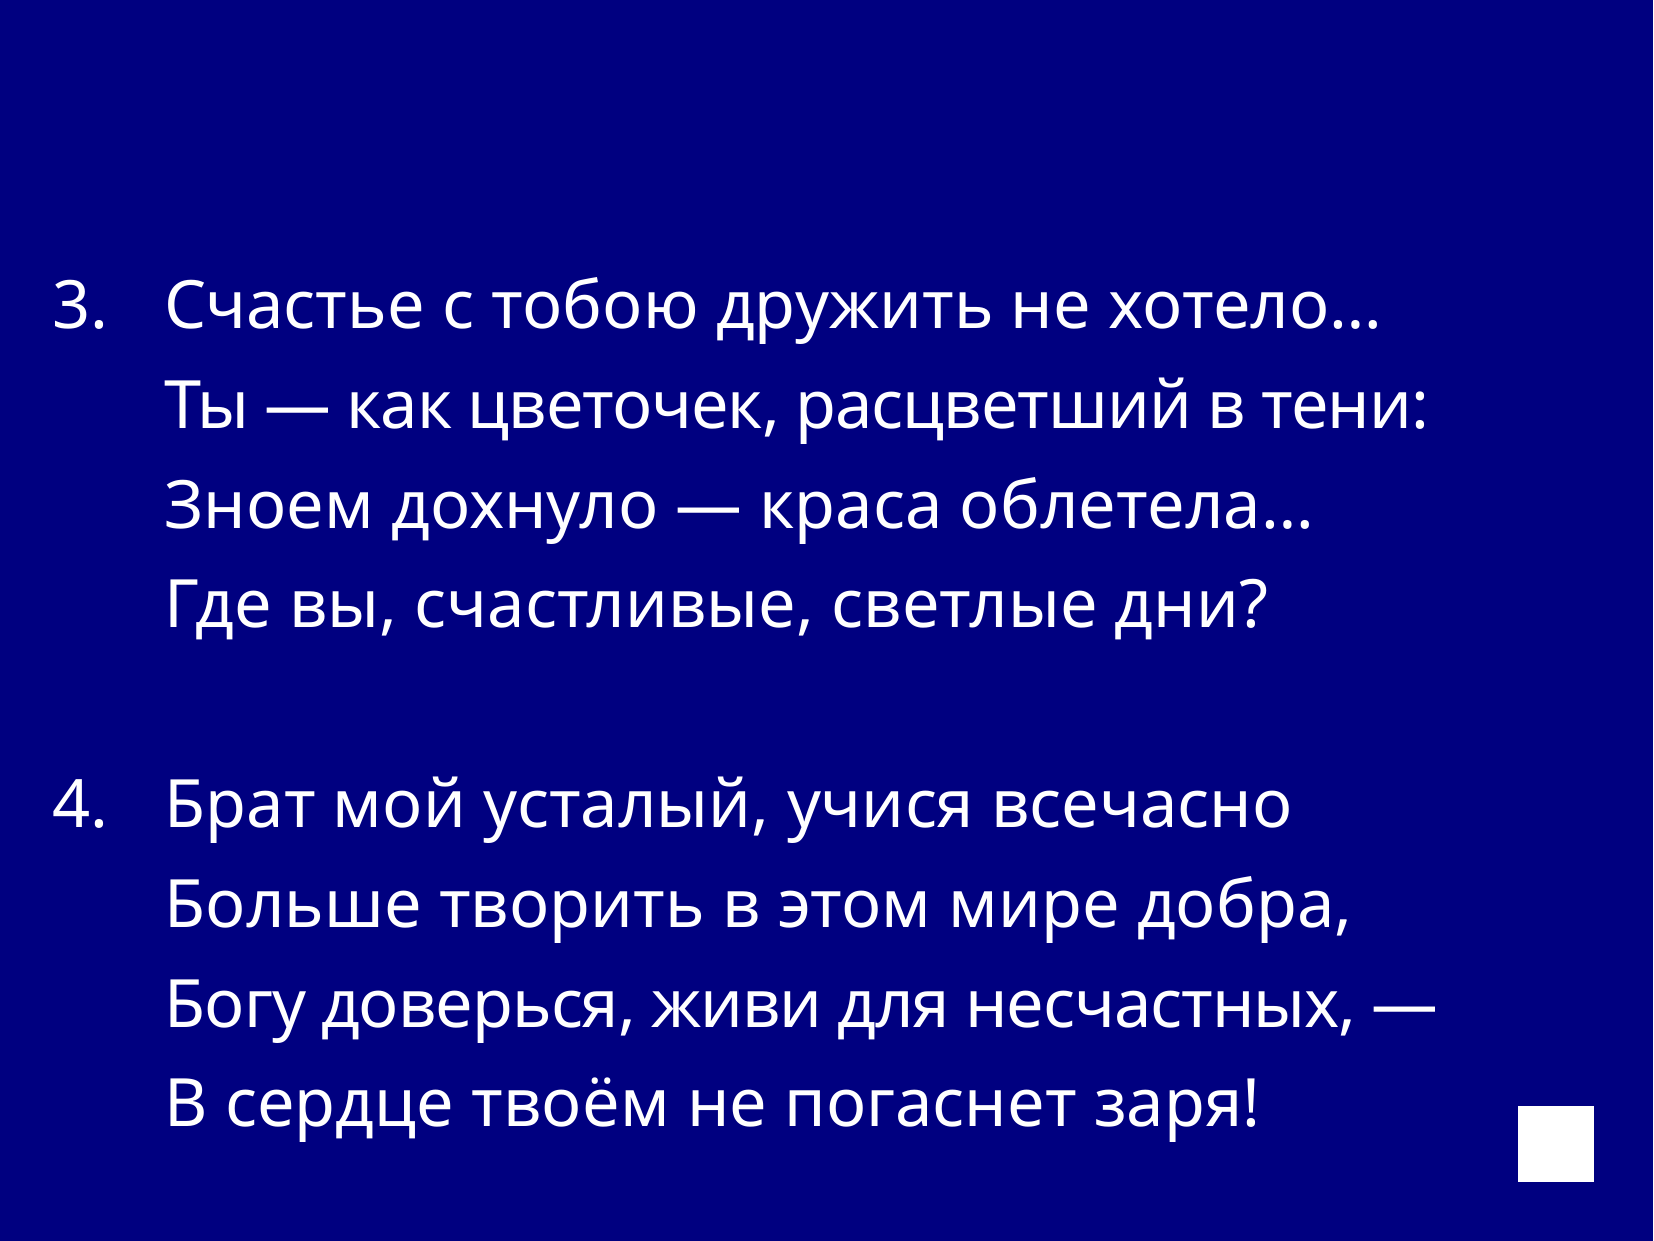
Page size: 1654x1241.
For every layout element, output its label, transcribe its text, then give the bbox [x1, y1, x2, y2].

text_box 3. Счастье с тобою дружить не хотело… Ты — как цветочек, расцветший в тени: Зноем дохнуло — краса облетела… Где вы, счастливые, светлые дни? 4. Брат мой усталый, учися всечасно Больше творить в этом мире добра, Богу доверься, живи для несчастных, — В сердце твоём не погаснет заря! [37, 150, 1653, 1163]
text_box [1518, 1163, 1594, 1182]
